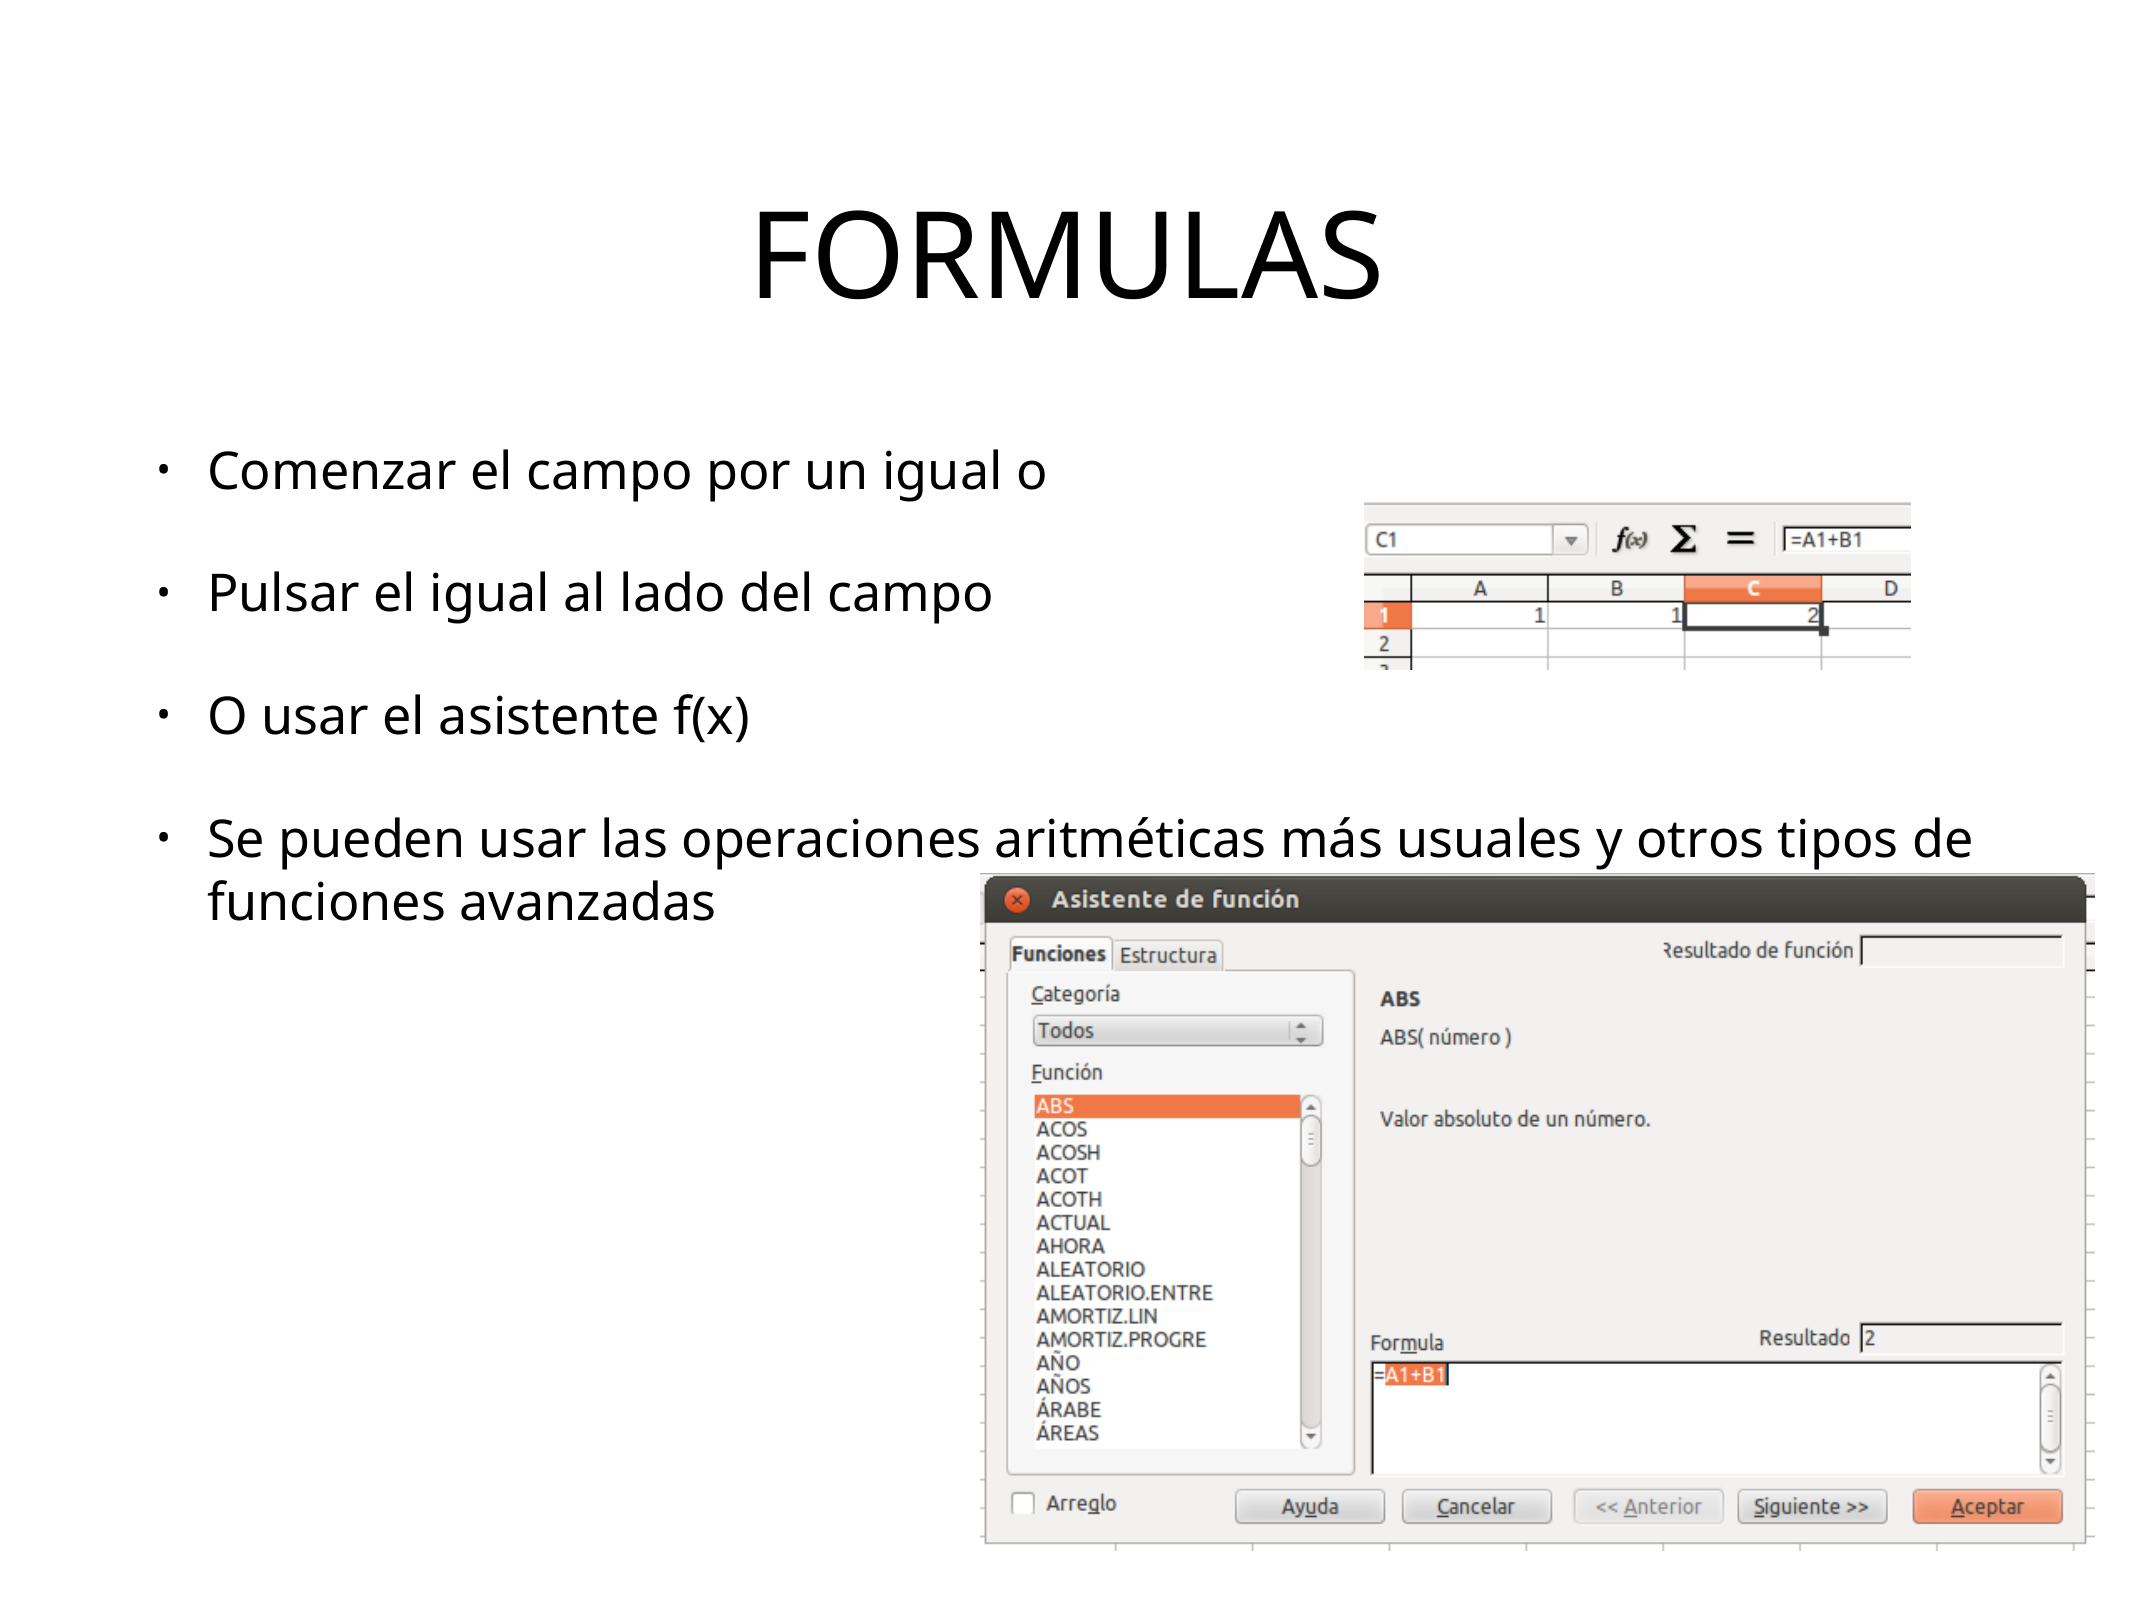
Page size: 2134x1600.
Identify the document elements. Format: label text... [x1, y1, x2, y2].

title FORMULAS [156, 72, 1978, 426]
picture [980, 873, 2095, 1551]
list Comenzar el campo por un igual o Pulsar el igual al lado del campo O usar el asistente f(x) Se pueden usar las operaciones aritméticas más usuales y otros tipos de funciones avanzadas [156, 426, 2055, 941]
picture [1364, 502, 1911, 670]
